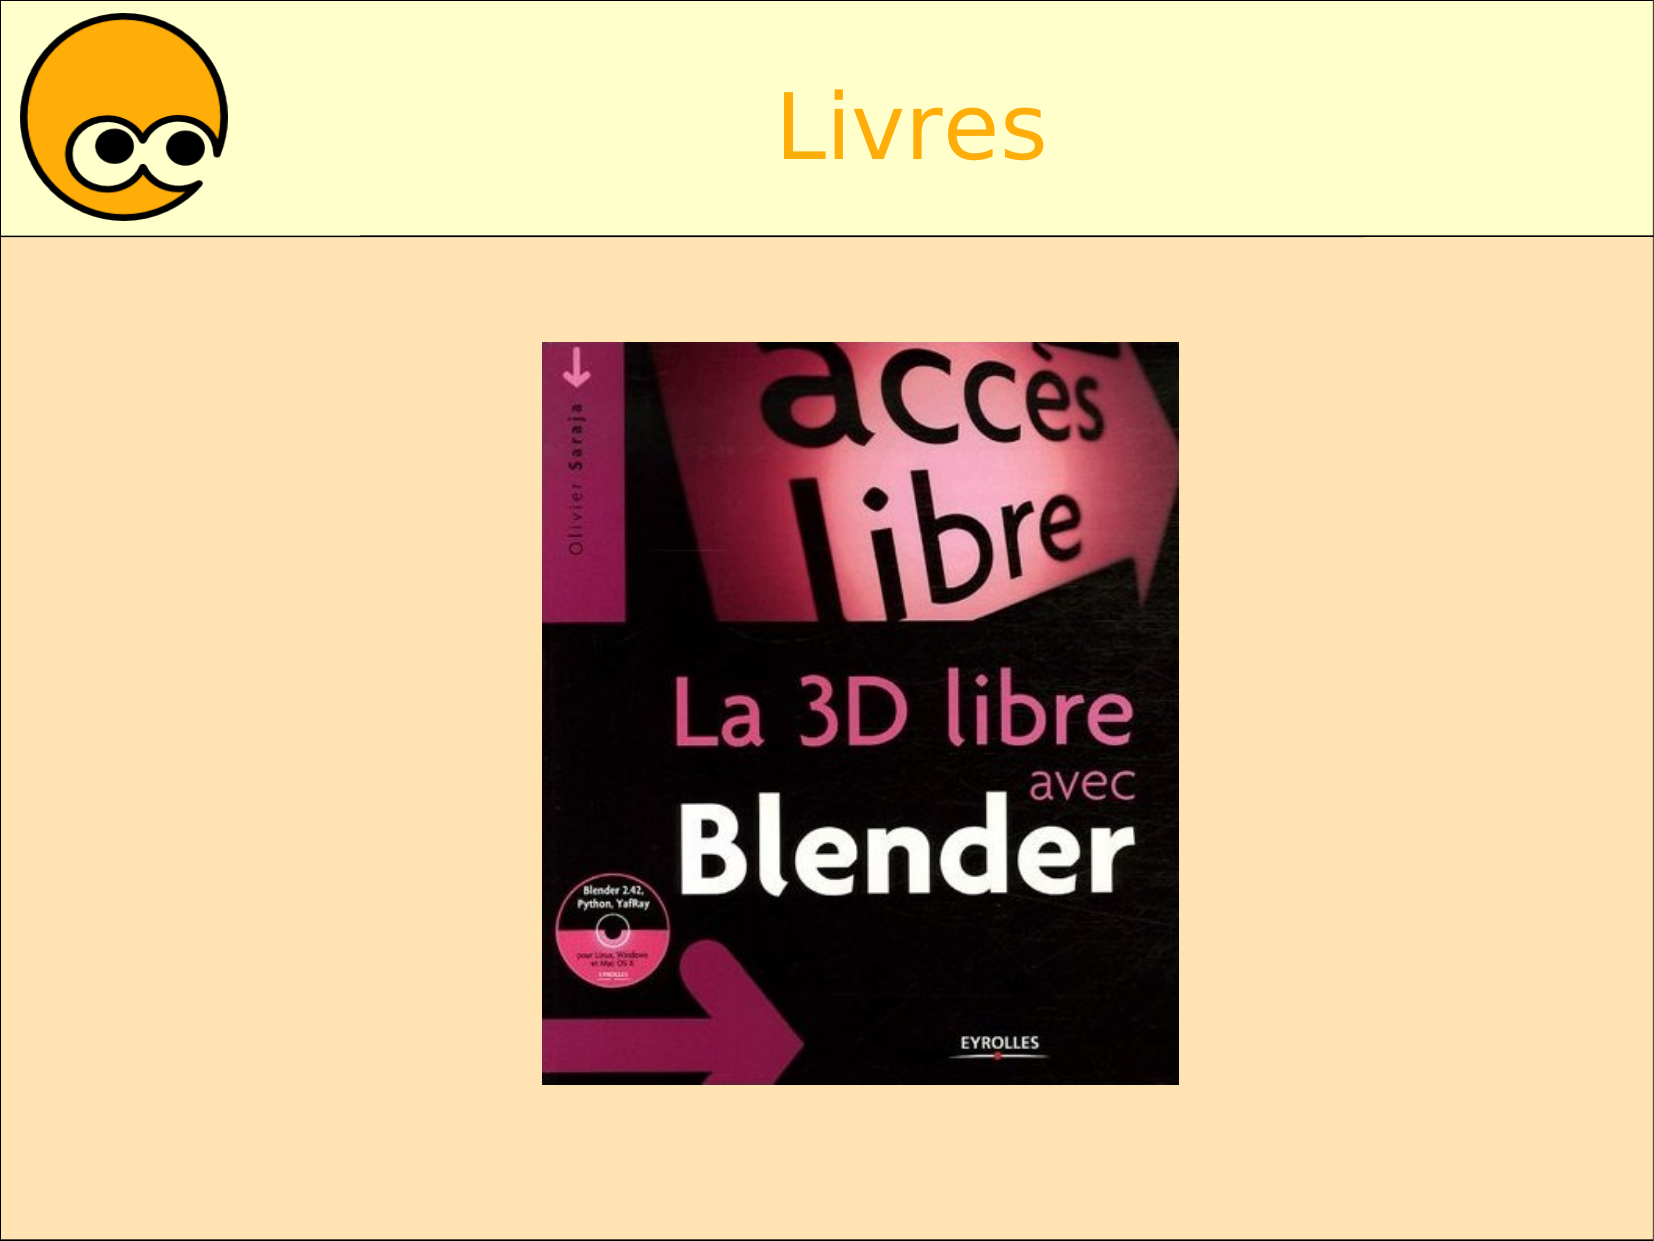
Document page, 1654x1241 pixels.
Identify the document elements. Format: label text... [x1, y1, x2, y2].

title Livres [252, 49, 1571, 207]
picture [542, 342, 1179, 1085]
picture [20, 13, 228, 221]
